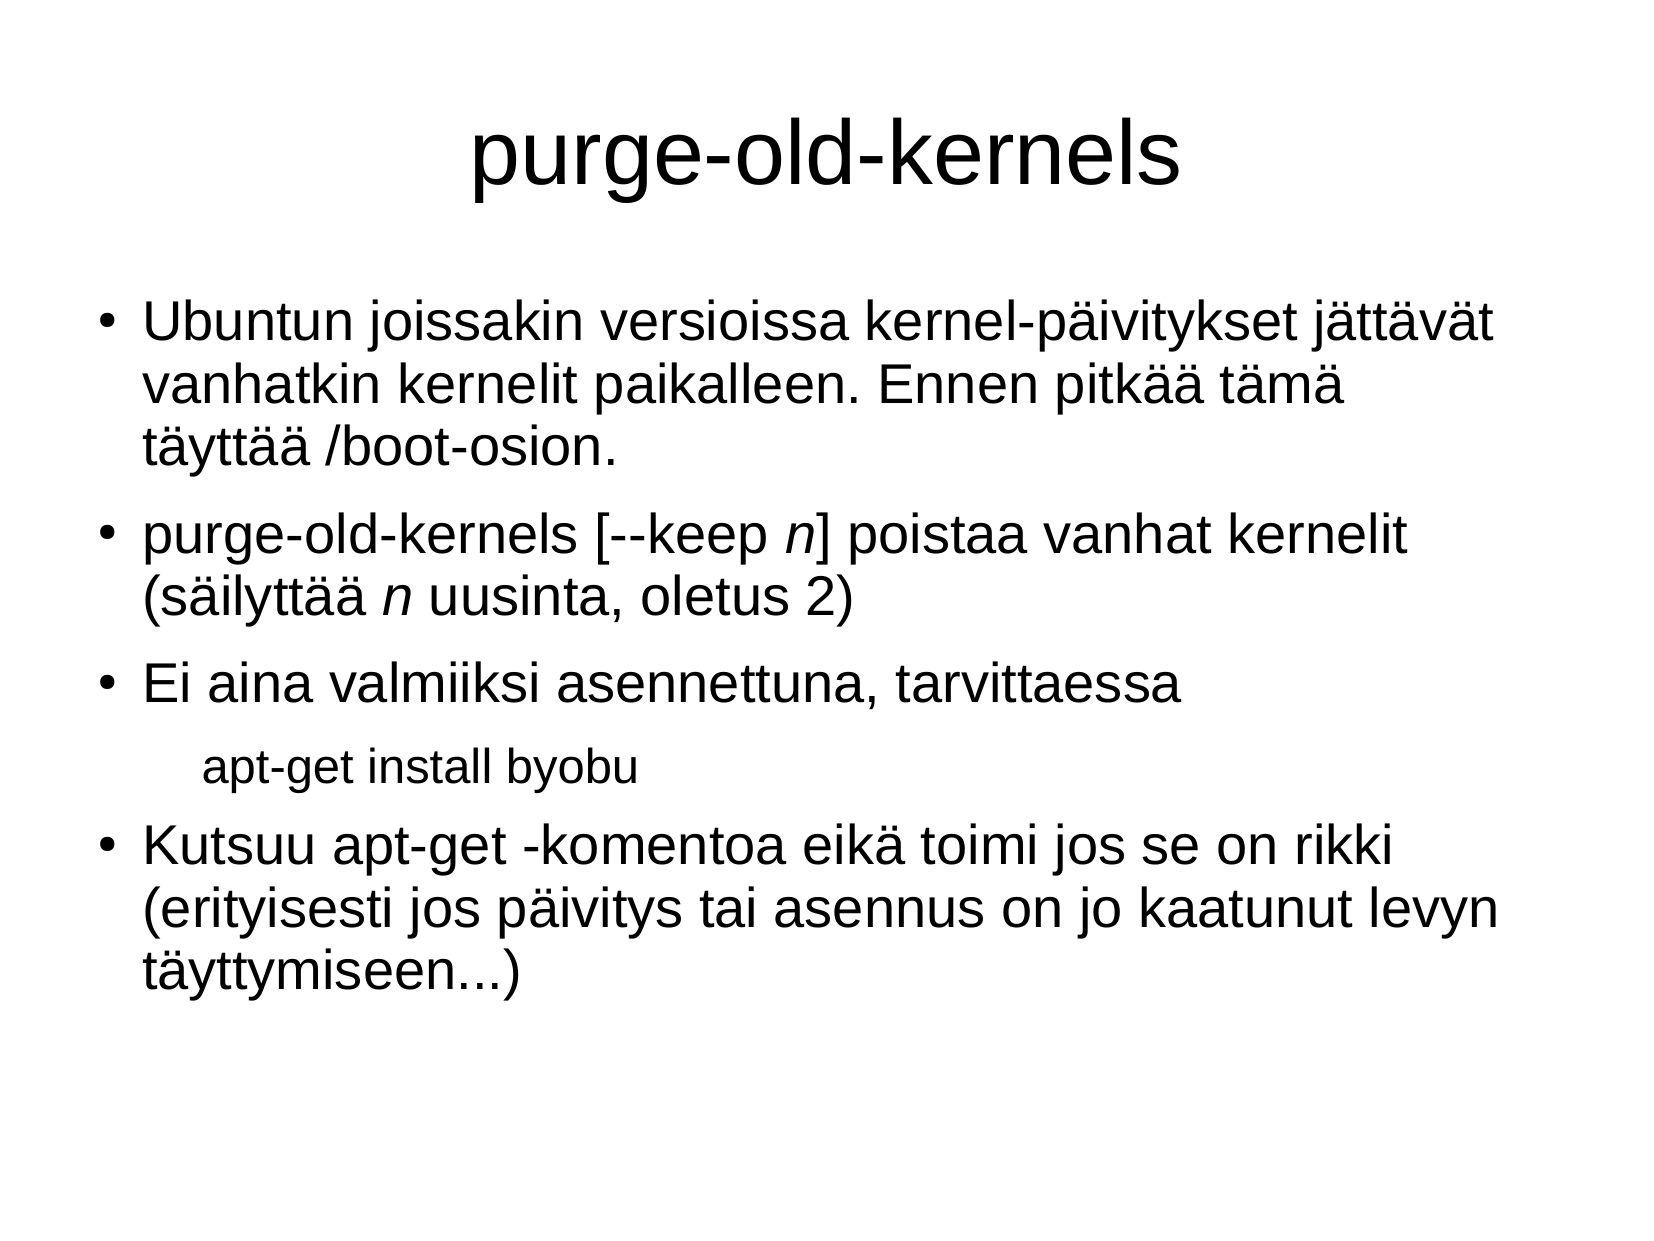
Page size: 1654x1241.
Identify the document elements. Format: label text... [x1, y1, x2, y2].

list Ubuntun joissakin versioissa kernel-päivitykset jättävät vanhatkin kernelit paikalleen. Ennen pitkää tämä täyttää /boot-osion. purge-old-kernels [--keep n] poistaa vanhat kernelit (säilyttää n uusinta, oletus 2) Ei aina valmiiksi asennettuna, tarvittaessa apt-get install byobu Kutsuu apt-get -komentoa eikä toimi jos se on rikki (erityisesti jos päivitys tai asennus on jo kaatunut levyn täyttymiseen...) [82, 290, 1571, 1010]
title purge-old-kernels [82, 49, 1571, 257]
